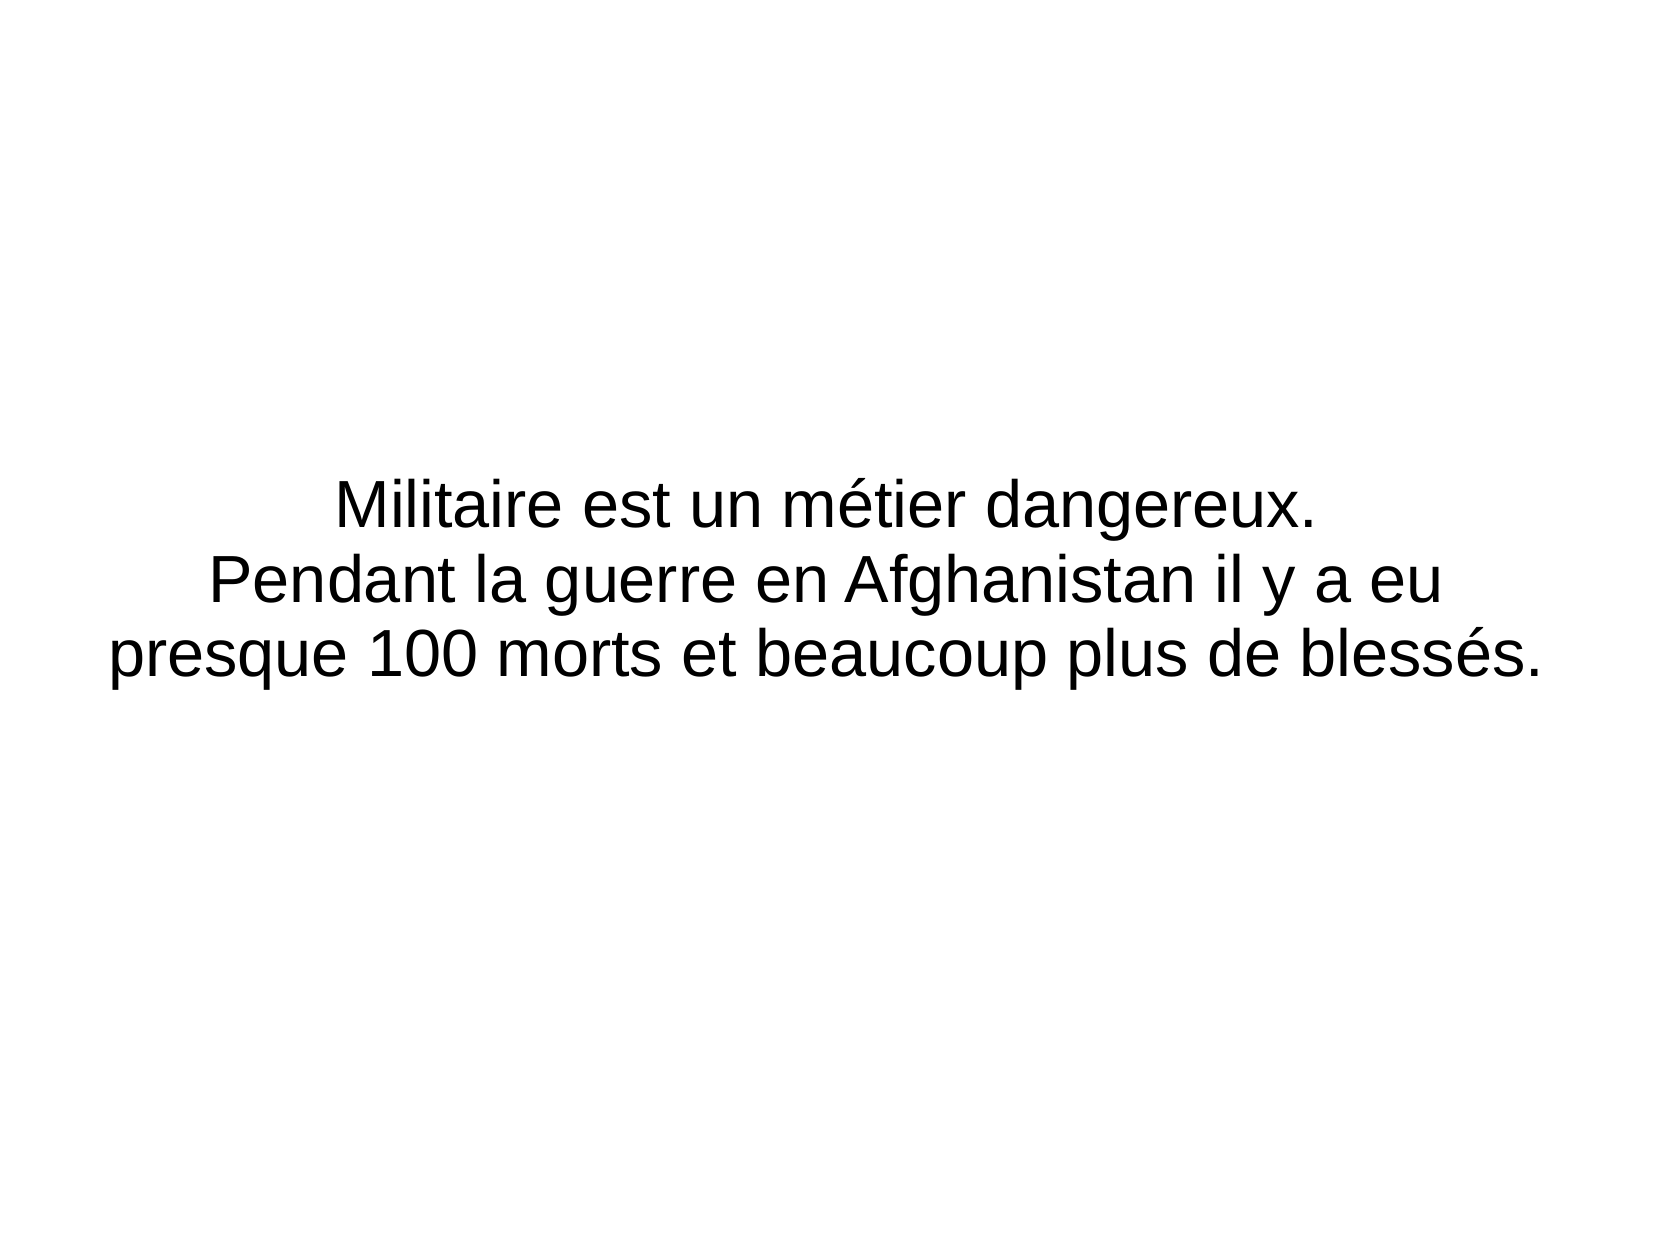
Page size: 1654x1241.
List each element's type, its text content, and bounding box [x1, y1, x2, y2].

subtitle Militaire est un métier dangereux. Pendant la guerre en Afghanistan il y a eu presque 100 morts et beaucoup plus de blessés. [82, 49, 1571, 1109]
